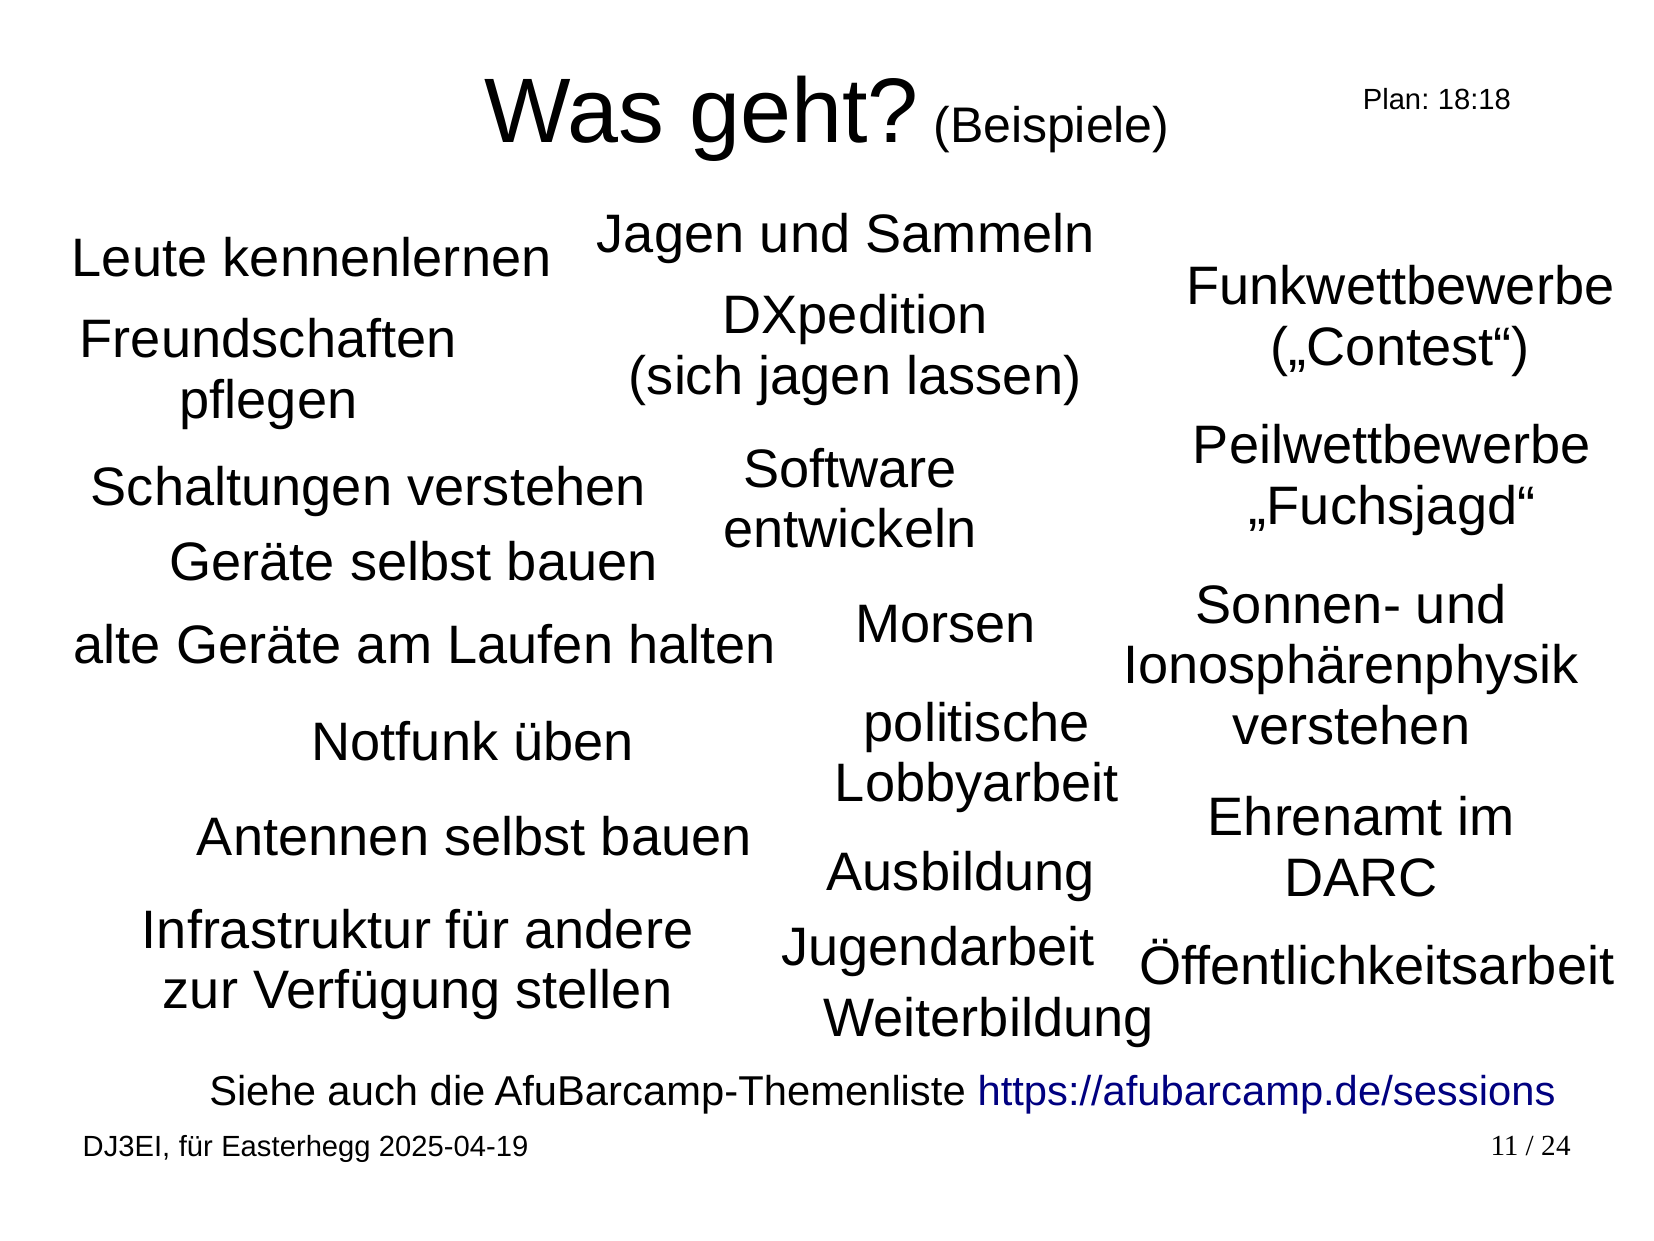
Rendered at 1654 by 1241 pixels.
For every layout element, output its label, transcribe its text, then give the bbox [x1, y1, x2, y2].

text_box Jugendarbeit [766, 909, 1111, 985]
text_box Jagen und Sammeln [582, 196, 1111, 272]
text_box politische Lobbyarbeit [820, 685, 1134, 821]
text_box Infrastruktur für andere zur Verfügung stellen [127, 891, 709, 1028]
text_box Funkwettbewerbe („Contest“) [1171, 248, 1630, 384]
text_box alte Geräte am Laufen halten [59, 606, 792, 683]
text_box Antennen selbst bauen [182, 798, 768, 875]
text_box Ehrenamt im DARC [1192, 779, 1549, 916]
title Was geht? (Beispiele) [82, 35, 1571, 187]
text_box Leute kennenlernen [56, 219, 567, 296]
text_box DXpedition (sich jagen lassen) [614, 277, 1097, 414]
text_box Ausbildung [811, 834, 1111, 909]
text_box Freundschaften pflegen [65, 301, 473, 438]
text_box Geräte selbst bauen [154, 524, 674, 600]
text_box Siehe auch die AfuBarcamp-Themenliste https://afubarcamp.de/sessions [194, 1060, 1571, 1123]
text_box Morsen [840, 586, 1052, 662]
text_box Plan: 18:18 [1348, 75, 1527, 123]
text_box Weiterbildung [808, 980, 1170, 1056]
text_box Öffentlichkeitsarbeit [1124, 928, 1630, 1004]
text_box Schaltungen verstehen [75, 448, 662, 525]
text_box Peilwettbewerbe „Fuchsjagd“ [1178, 407, 1607, 544]
text_box Sonnen- und Ionosphärenphysik verstehen [1108, 566, 1595, 764]
text_box Software entwickeln [708, 431, 993, 567]
text_box Notfunk üben [296, 704, 650, 780]
